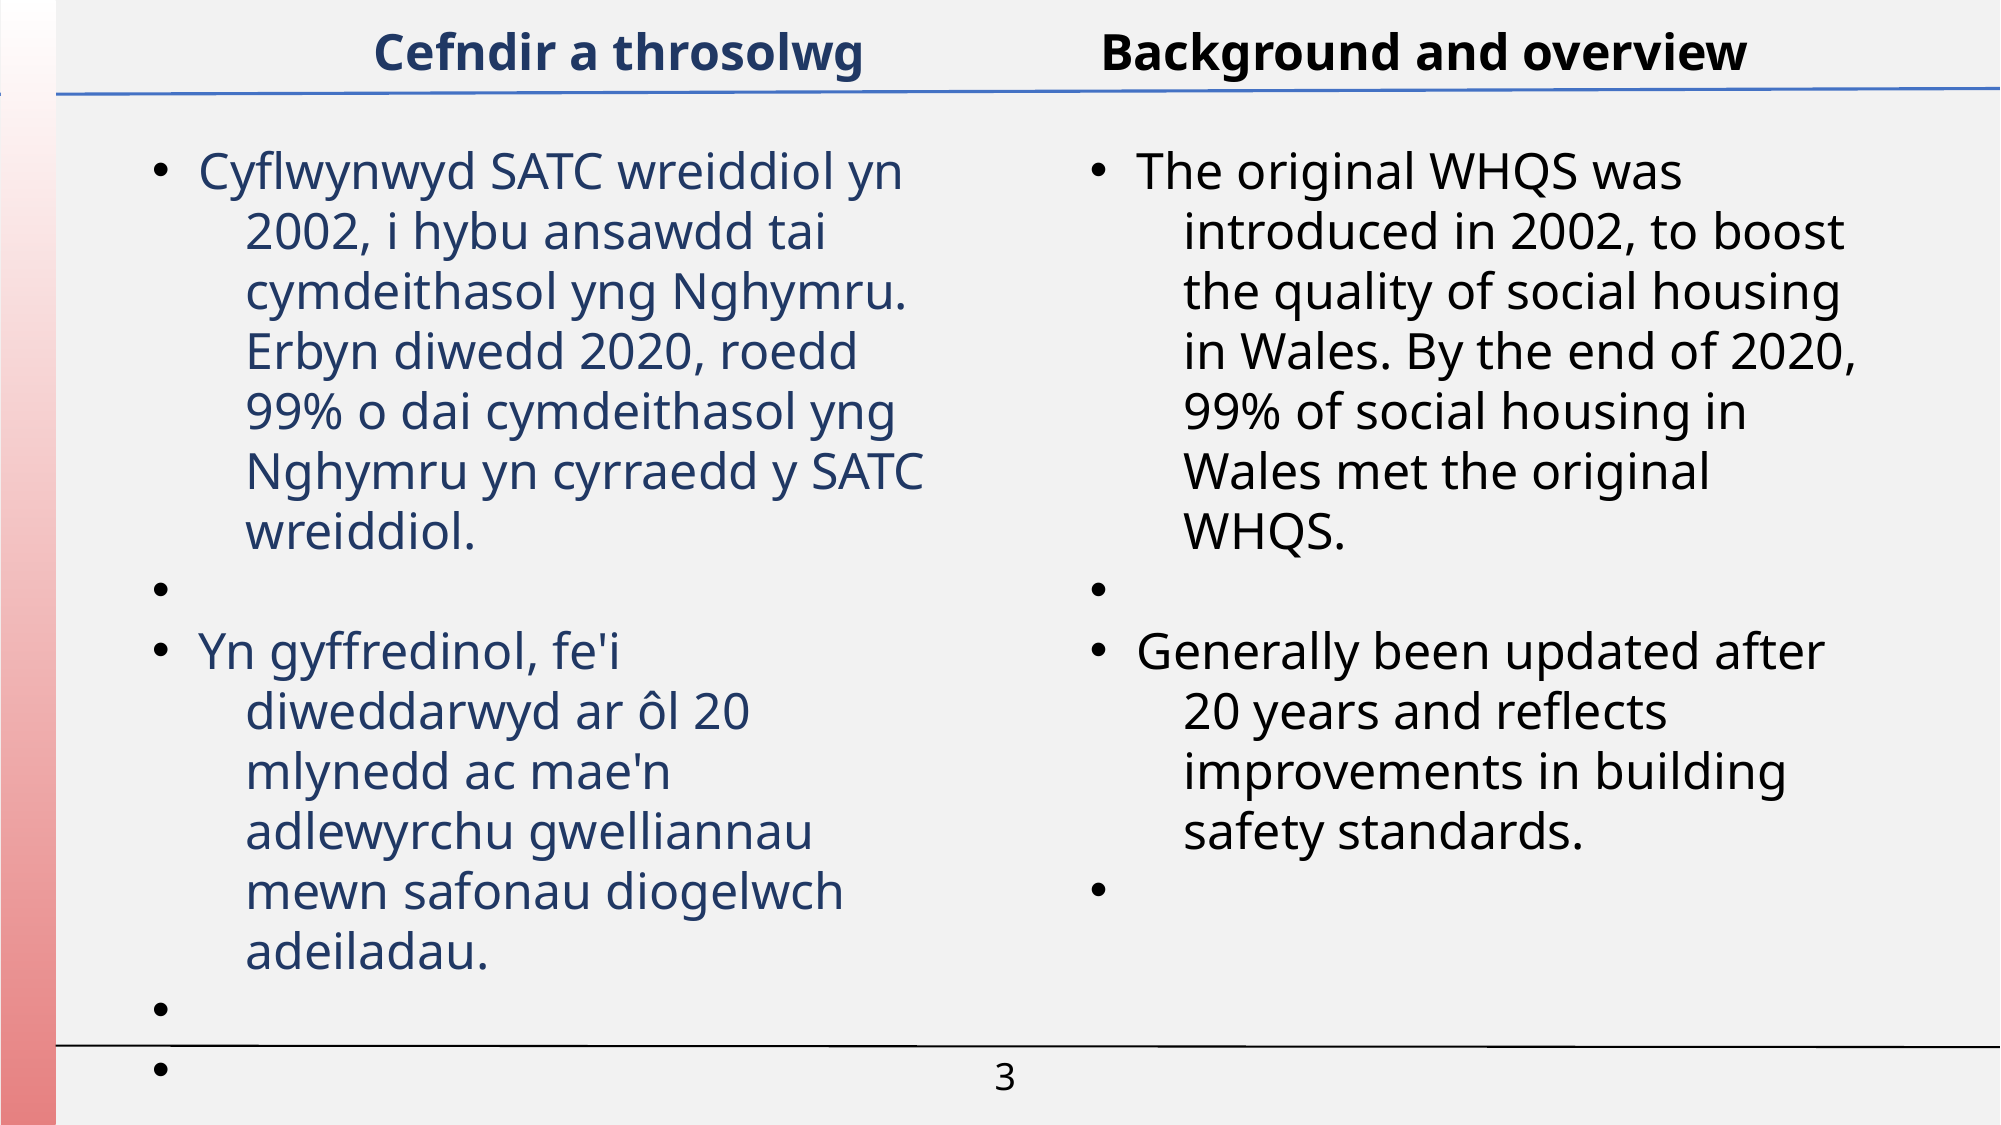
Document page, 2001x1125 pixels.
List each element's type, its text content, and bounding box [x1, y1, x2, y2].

text_box Cyflwynwyd SATC wreiddiol yn 2002, i hybu ansawdd tai cymdeithasol yng Nghymru. Erbyn diwedd 2020, roedd 99% o dai cymdeithasol yng Nghymru yn cyrraedd y SATC wreiddiol. Yn gyffredinol, fe'i diweddarwyd ar ôl 20 mlynedd ac mae'n adlewyrchu gwelliannau mewn safonau diogelwch adeiladau. [137, 131, 967, 1117]
text_box [1, 0, 56, 1125]
text_box 3 [979, 1045, 1075, 1107]
text_box The original WHQS was introduced in 2002, to boost the quality of social housing in Wales. By the end of 2020, 99% of social housing in Wales met the original WHQS. Generally been updated after 20 years and reflects improvements in building safety standards. [1074, 131, 1902, 875]
text_box Cefndir a throsolwg Background and overview [297, 12, 1838, 89]
